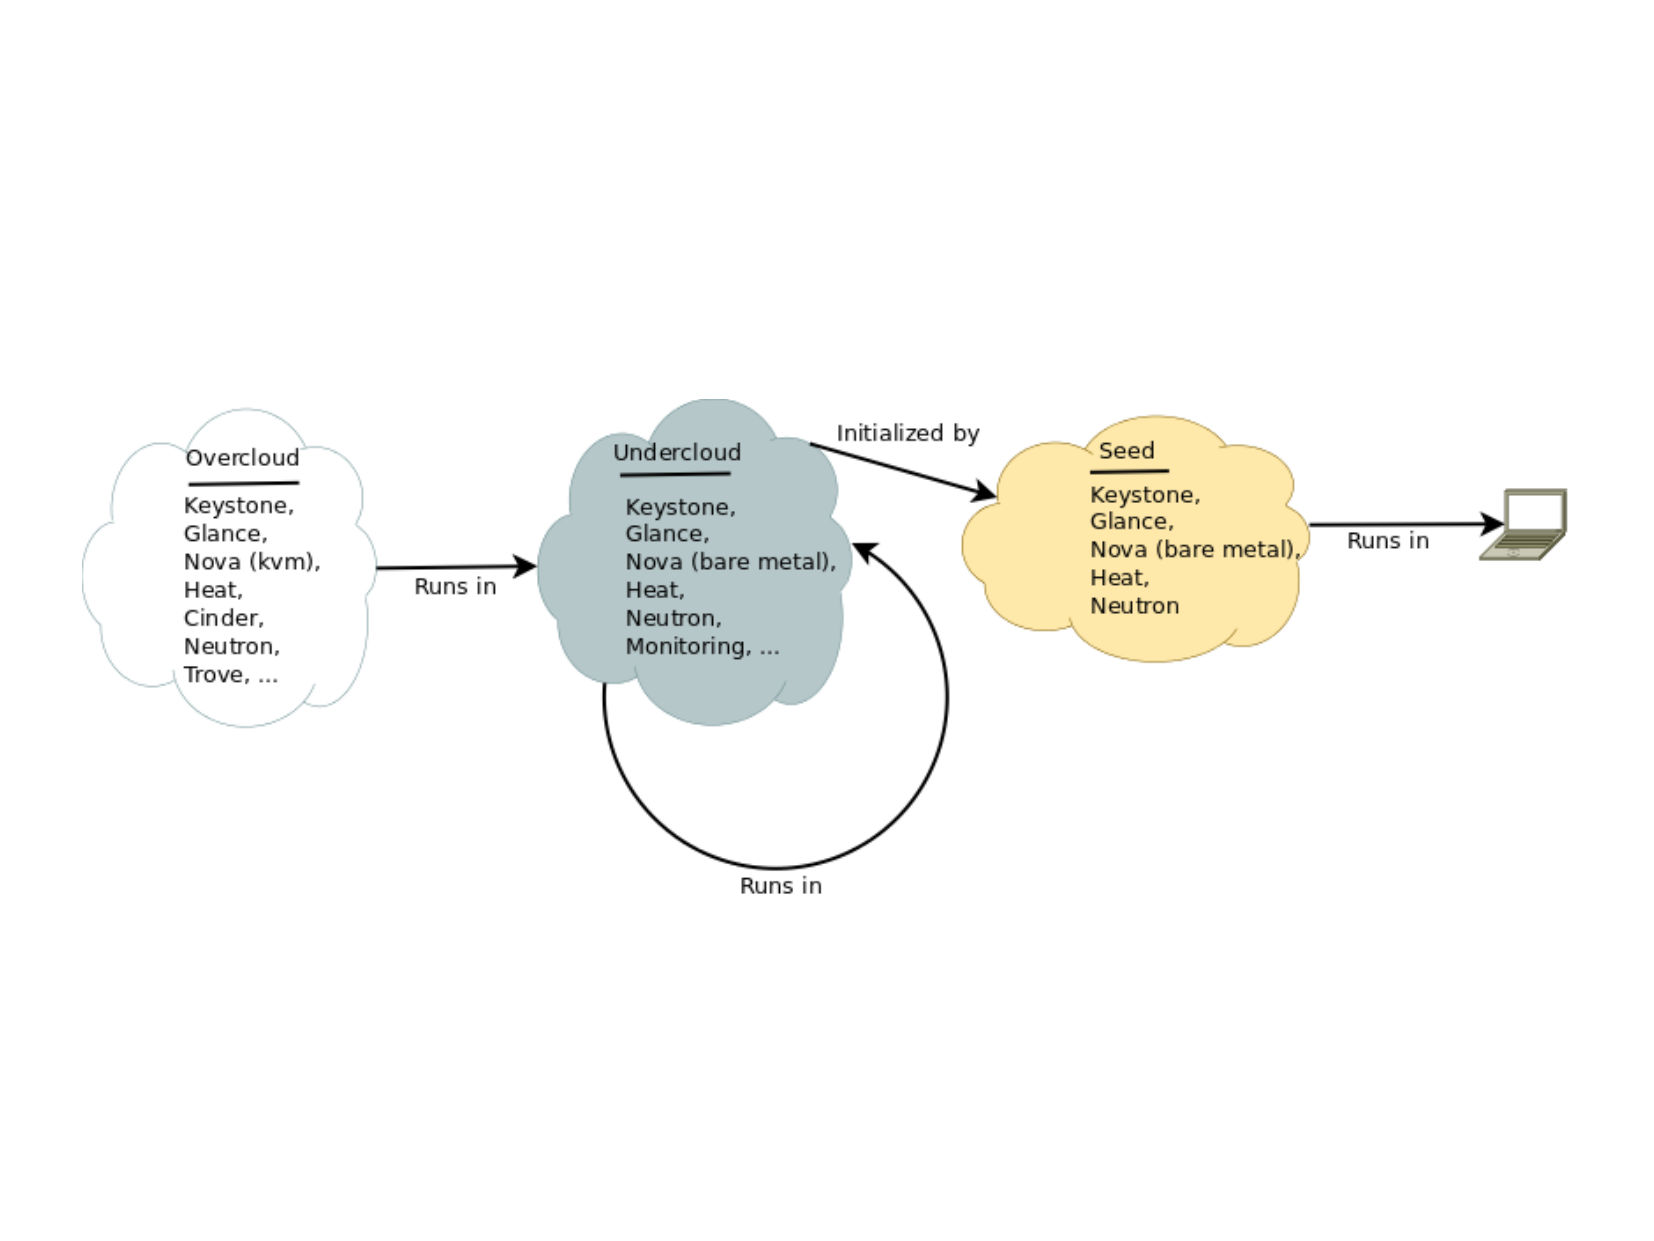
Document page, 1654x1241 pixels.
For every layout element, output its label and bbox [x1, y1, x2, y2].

picture [82, 399, 1571, 901]
